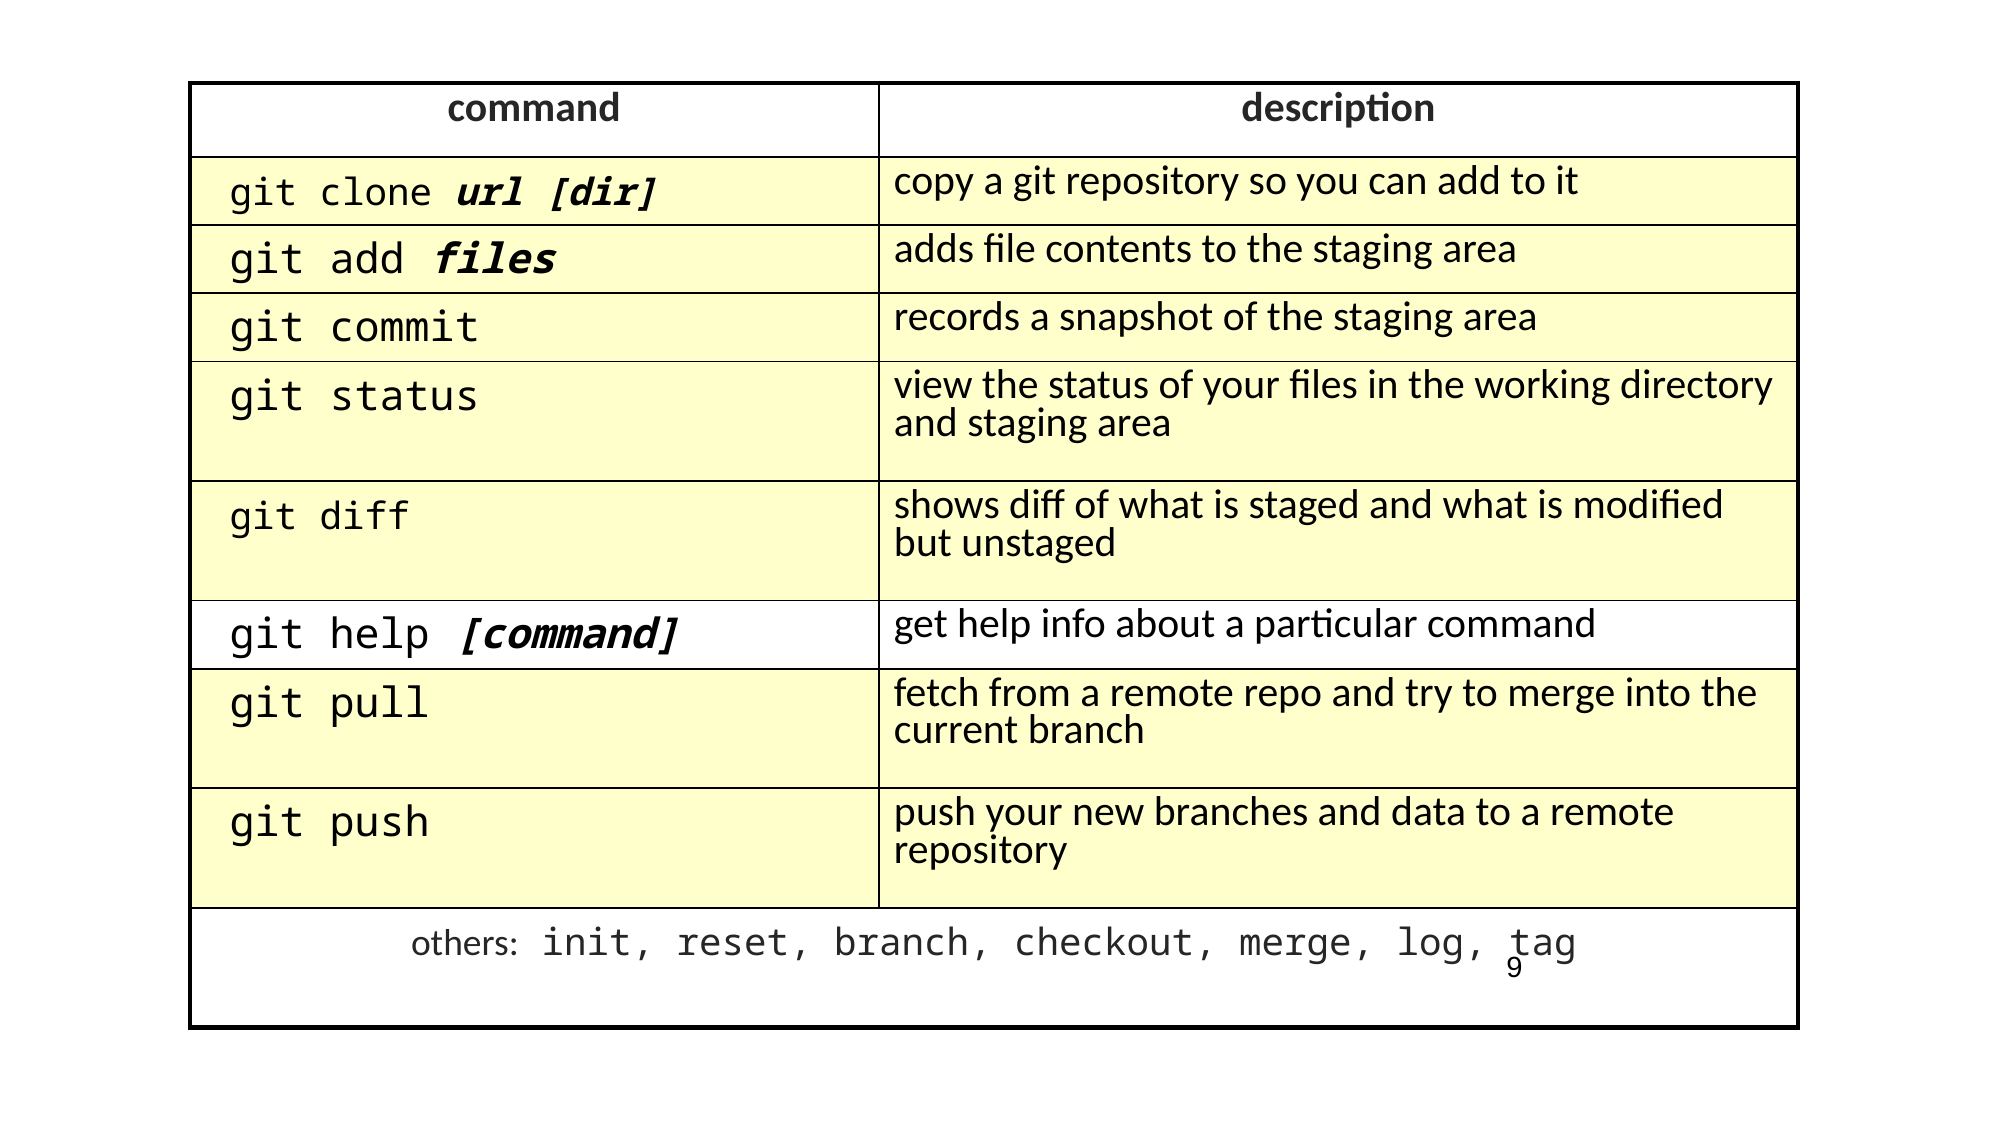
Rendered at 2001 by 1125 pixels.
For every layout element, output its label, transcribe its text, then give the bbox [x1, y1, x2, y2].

table_cell get help info about a particular command [880, 601, 1796, 668]
table_cell copy a git repository so you can add to it [880, 158, 1796, 224]
table_cell git pull [192, 670, 878, 787]
table_header description [880, 85, 1796, 156]
table_cell git add files [192, 226, 878, 292]
table_cell git commit [192, 294, 878, 361]
table_cell git push [192, 789, 878, 907]
table_cell git clone url [dir] [192, 158, 878, 224]
table_cell git help [command] [192, 601, 878, 668]
table_header command [192, 85, 878, 156]
table_cell others: init, reset, branch, checkout, merge, log, tag [192, 909, 1796, 1025]
table_cell view the status of your files in the working directory and staging area [880, 362, 1796, 480]
table_cell records a snapshot of the staging area [880, 294, 1796, 361]
table_cell git status [192, 362, 878, 480]
table_cell adds file contents to the staging area [880, 226, 1796, 292]
table_cell fetch from a remote repo and try to merge into the current branch [880, 670, 1796, 787]
table_cell shows diff of what is staged and what is modified but unstaged [880, 482, 1796, 600]
table_cell push your new branches and data to a remote repository [880, 789, 1796, 907]
table_cell git diff [192, 482, 878, 600]
